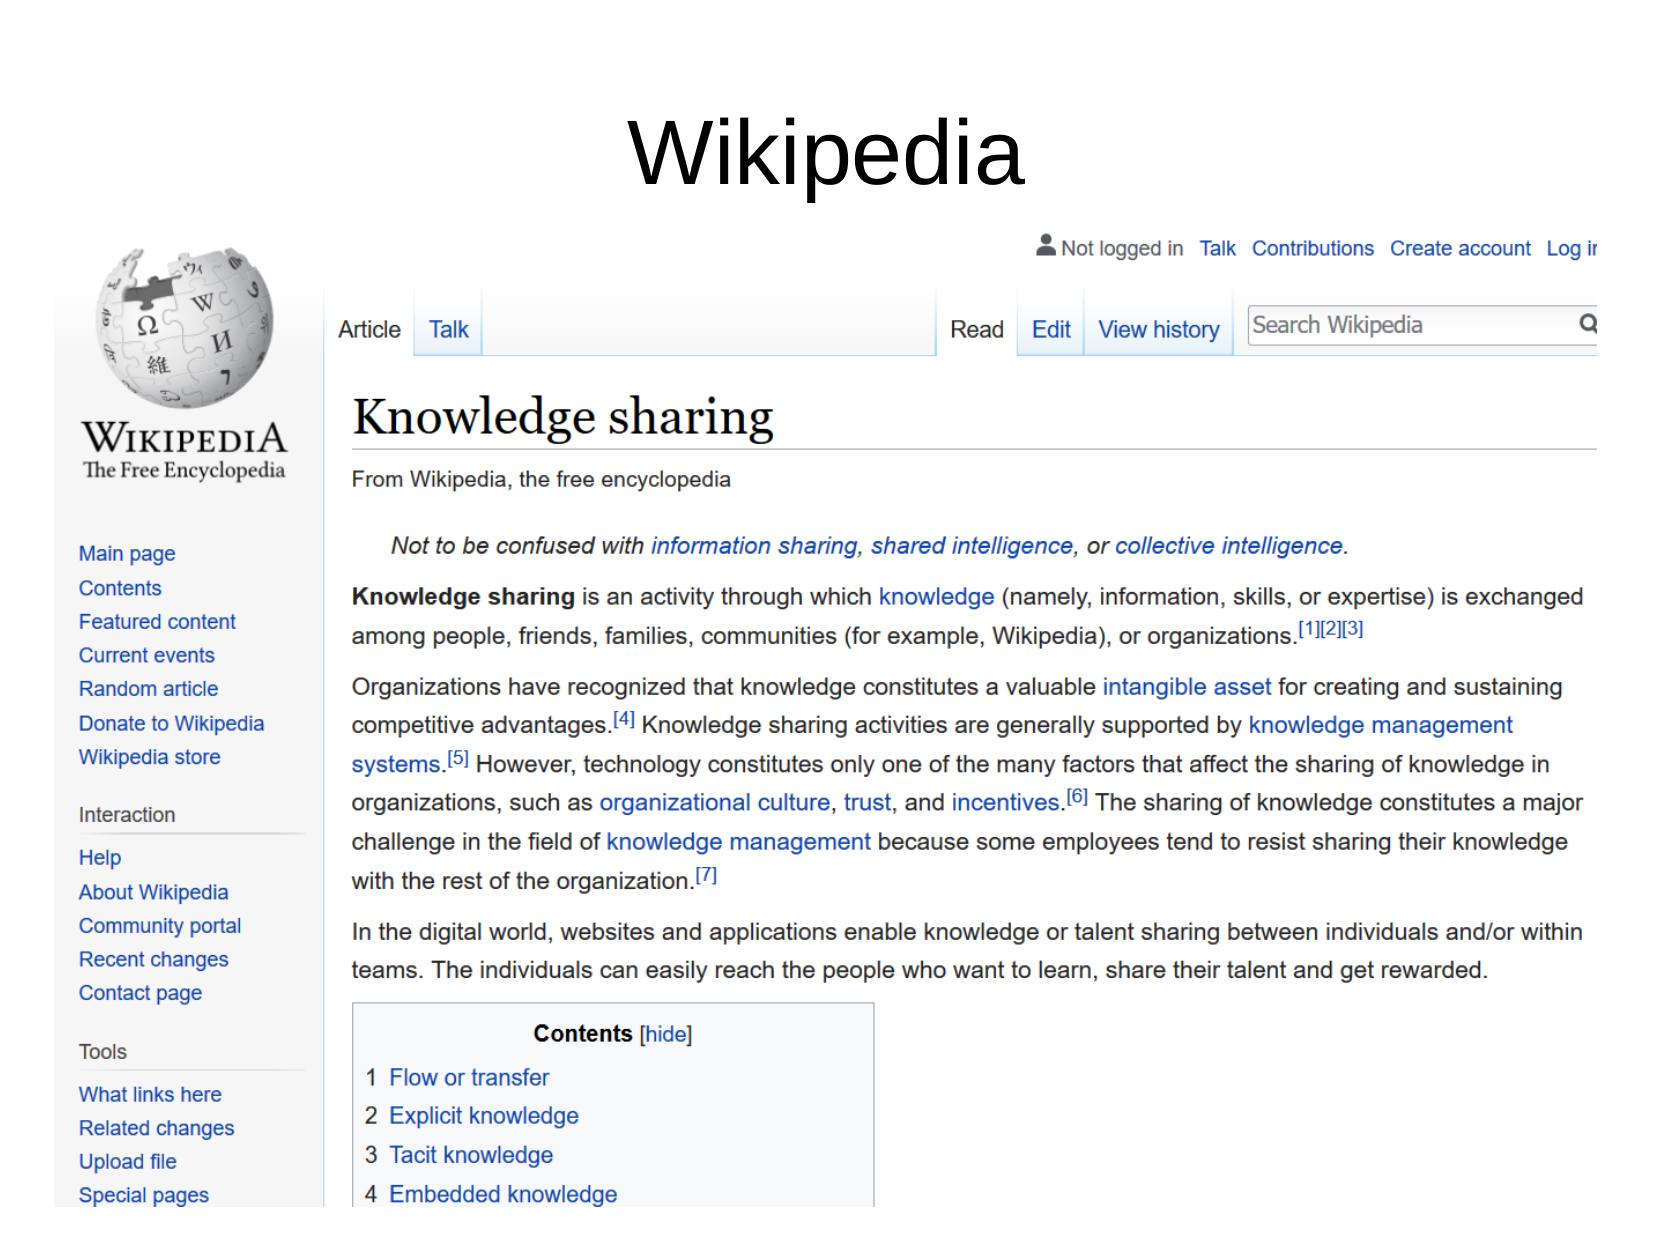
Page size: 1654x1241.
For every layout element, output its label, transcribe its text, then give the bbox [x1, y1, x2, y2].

picture [54, 229, 1597, 1207]
title Wikipedia [82, 49, 1571, 229]
